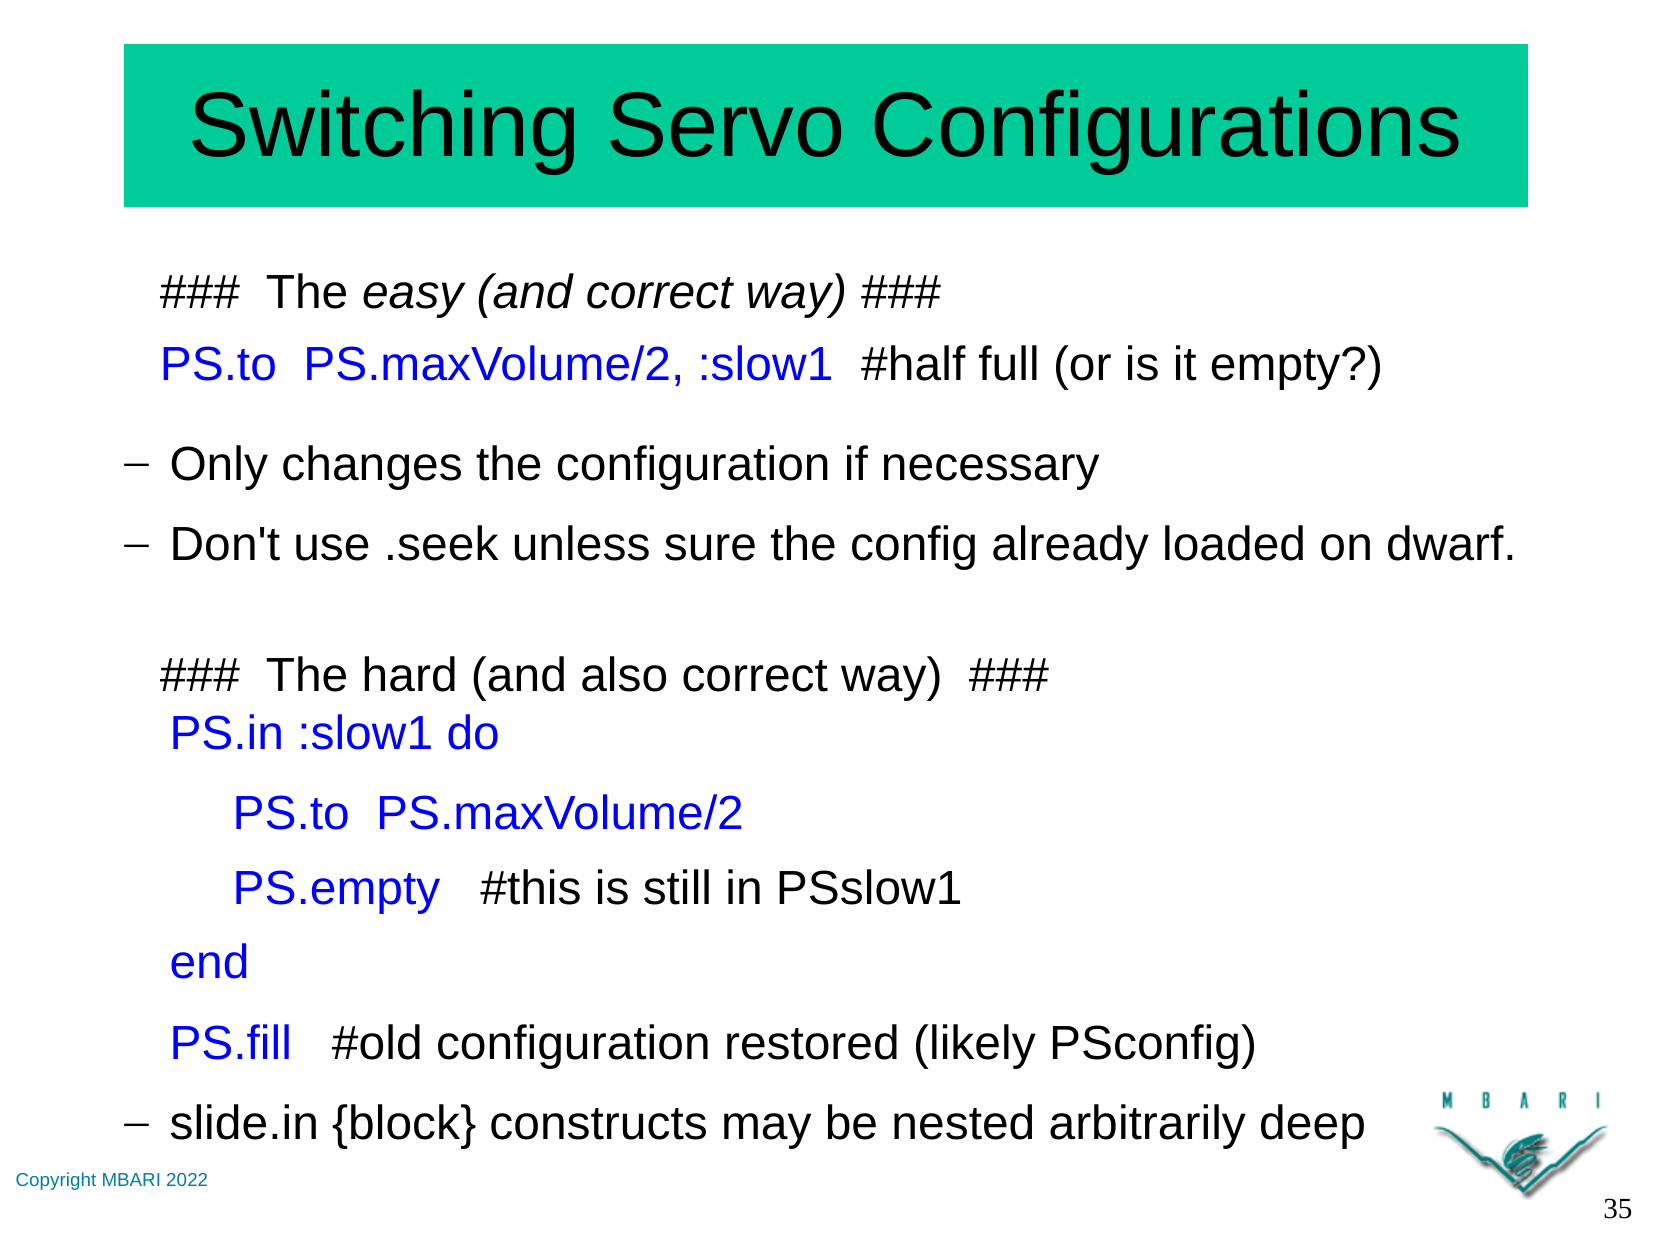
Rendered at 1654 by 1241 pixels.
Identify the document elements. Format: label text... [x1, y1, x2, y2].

title Switching Servo Configurations [123, 44, 1528, 207]
picture [1426, 1163, 1613, 1200]
list ### The easy (and correct way) ### PS.to PS.maxVolume/2, :slow1 #half full (or is it empty?) Only changes the configuration if necessary Don't use .seek unless sure the config already loaded on dwarf. ### The hard (and also correct way) ### PS.in :slow1 do PS.to PS.maxVolume/2 PS.empty #this is still in PSslow1 end PS.fill #old configuration restored (likely PSconfig) slide.in {block} constructs may be nested arbitrarily deep [37, 253, 1613, 1163]
